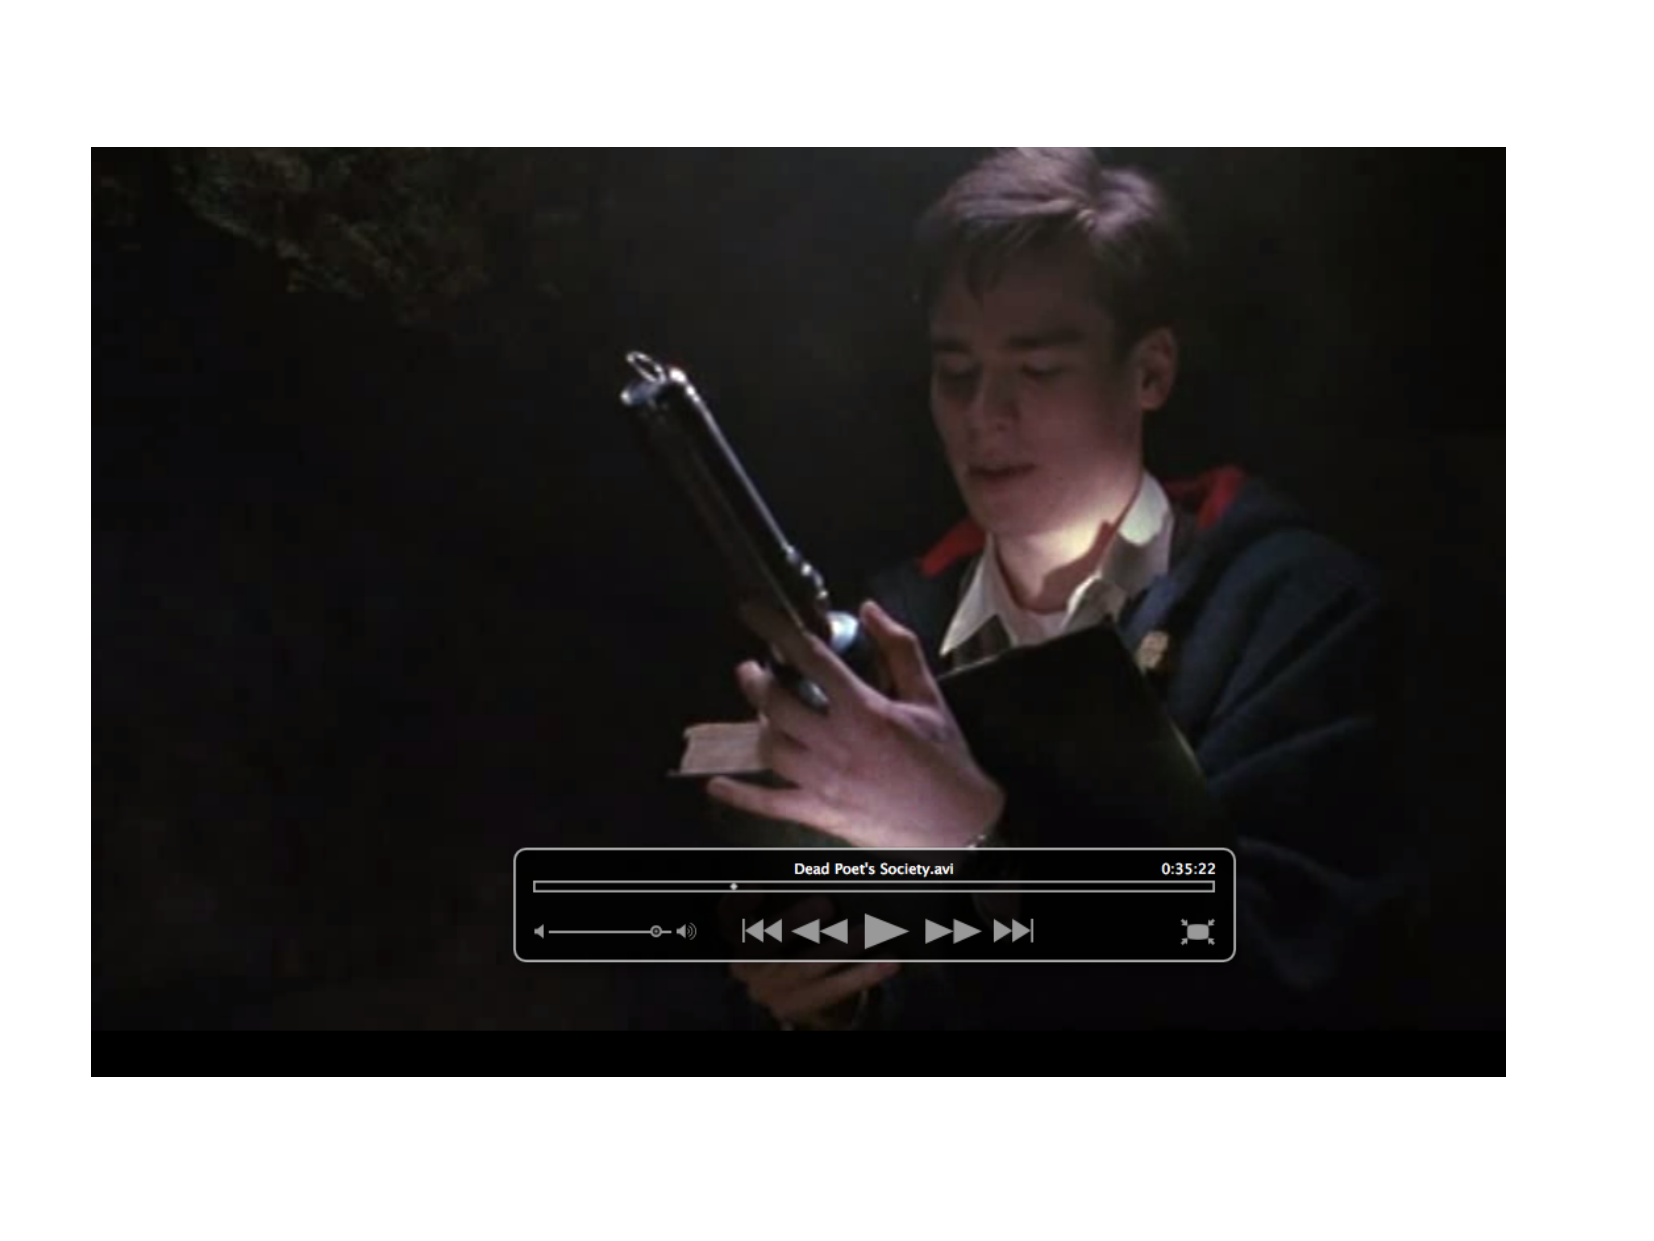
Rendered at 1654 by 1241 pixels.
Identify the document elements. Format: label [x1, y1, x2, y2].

picture [91, 147, 1506, 1077]
